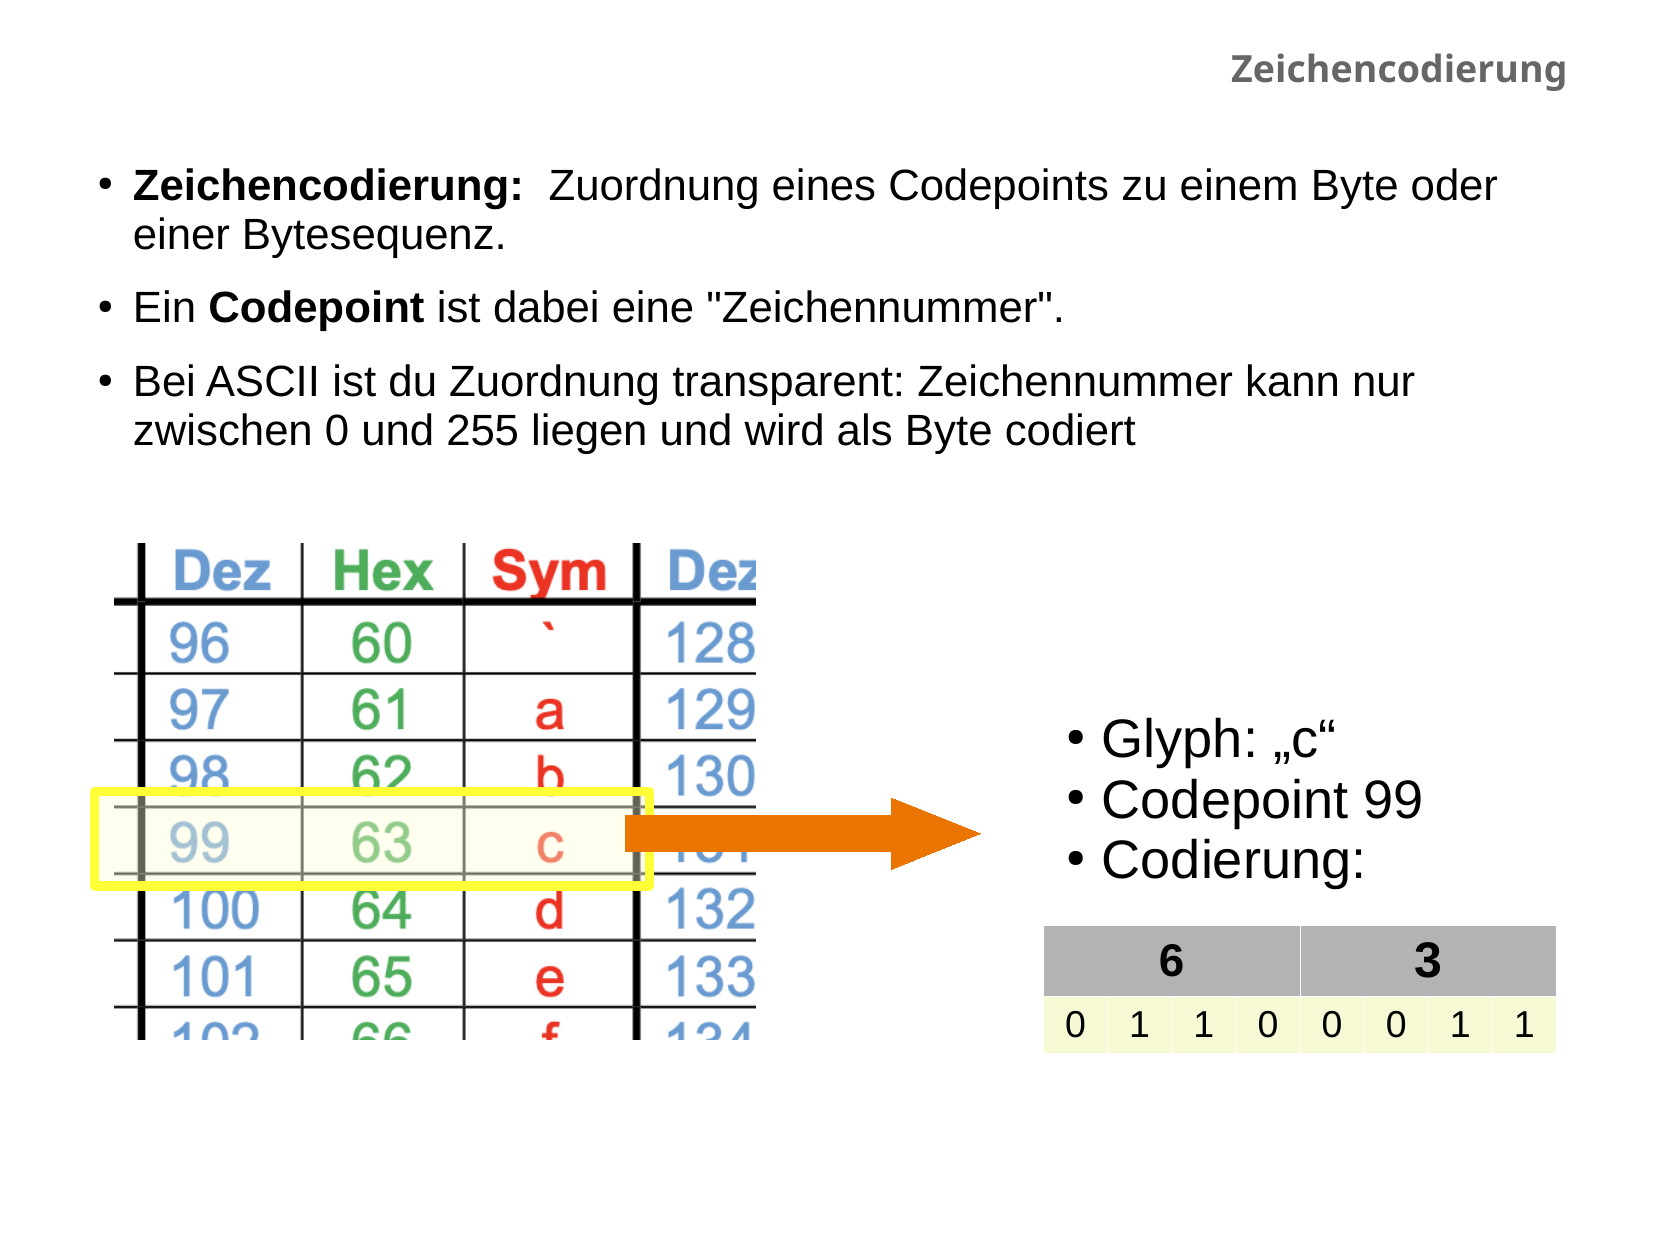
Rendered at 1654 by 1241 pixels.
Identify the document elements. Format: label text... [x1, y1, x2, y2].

picture [114, 852, 756, 1040]
table_cell 0 [1301, 997, 1364, 1053]
table_cell 0 [1044, 997, 1107, 1053]
text_box Glyph: „c“ Codepoint 99 Codierung: [1051, 701, 1512, 898]
text_box Zeichencodierung: Zuordnung eines Codepoints zu einem Byte oder einer Bytesequenz. Ein Codepoint ist dabei eine "Zeichennummer". Bei ASCII ist du Zuordnung transparent: Zeichennummer kann nur zwischen 0 und 255 liegen und wird als Byte codiert [82, 153, 1583, 462]
table_cell 1 [1173, 997, 1236, 1053]
table_header 3 [1301, 926, 1556, 996]
table_cell 1 [1429, 997, 1492, 1053]
picture [114, 543, 756, 815]
text_box Zeichencodierung [1216, 35, 1595, 102]
table_cell 0 [1365, 997, 1428, 1053]
text_box [94, 791, 981, 886]
table_header 6 [1044, 926, 1300, 996]
table_cell 1 [1493, 997, 1556, 1053]
table_cell 1 [1108, 997, 1172, 1053]
table_cell 0 [1237, 997, 1300, 1053]
